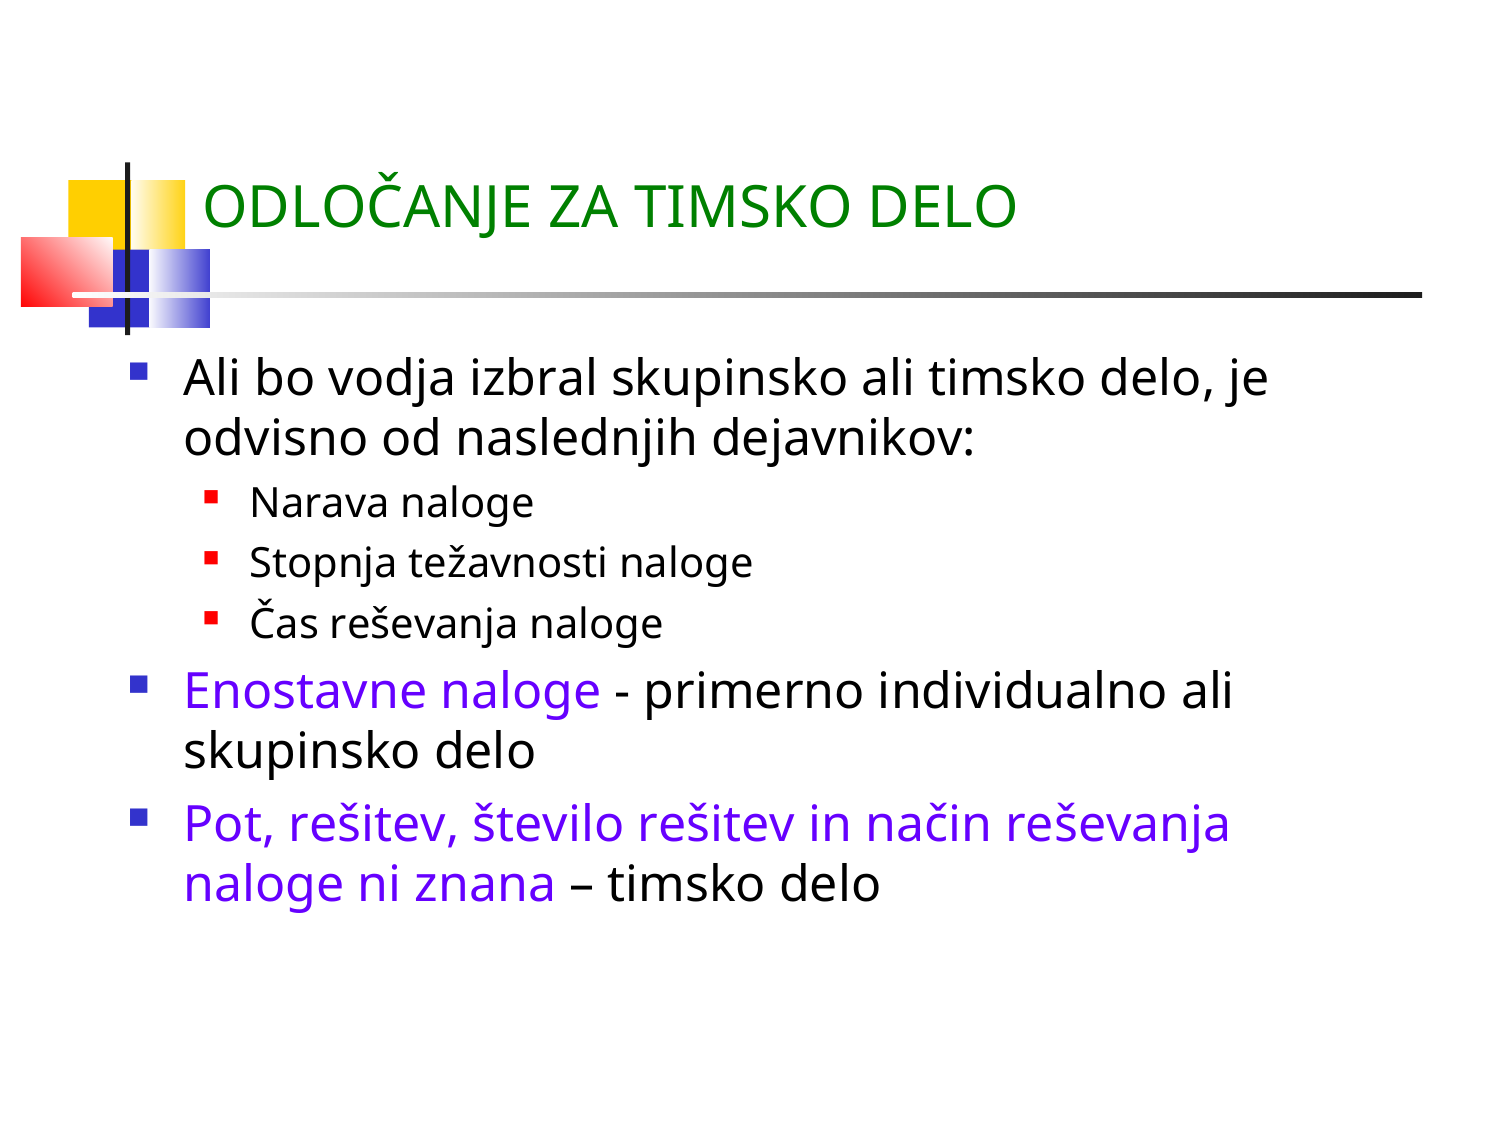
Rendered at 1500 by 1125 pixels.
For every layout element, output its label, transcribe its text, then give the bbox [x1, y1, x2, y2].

title ODLOČANJE ZA TIMSKO DELO [187, 149, 1466, 247]
list Ali bo vodja izbral skupinsko ali timsko delo, je odvisno od naslednjih dejavnikov: Narava naloge Stopnja težavnosti naloge Čas reševanja naloge Enostavne naloge - primerno individualno ali skupinsko delo Pot, rešitev, število rešitev in način reševanja naloge ni znana – timsko delo [112, 337, 1388, 1063]
